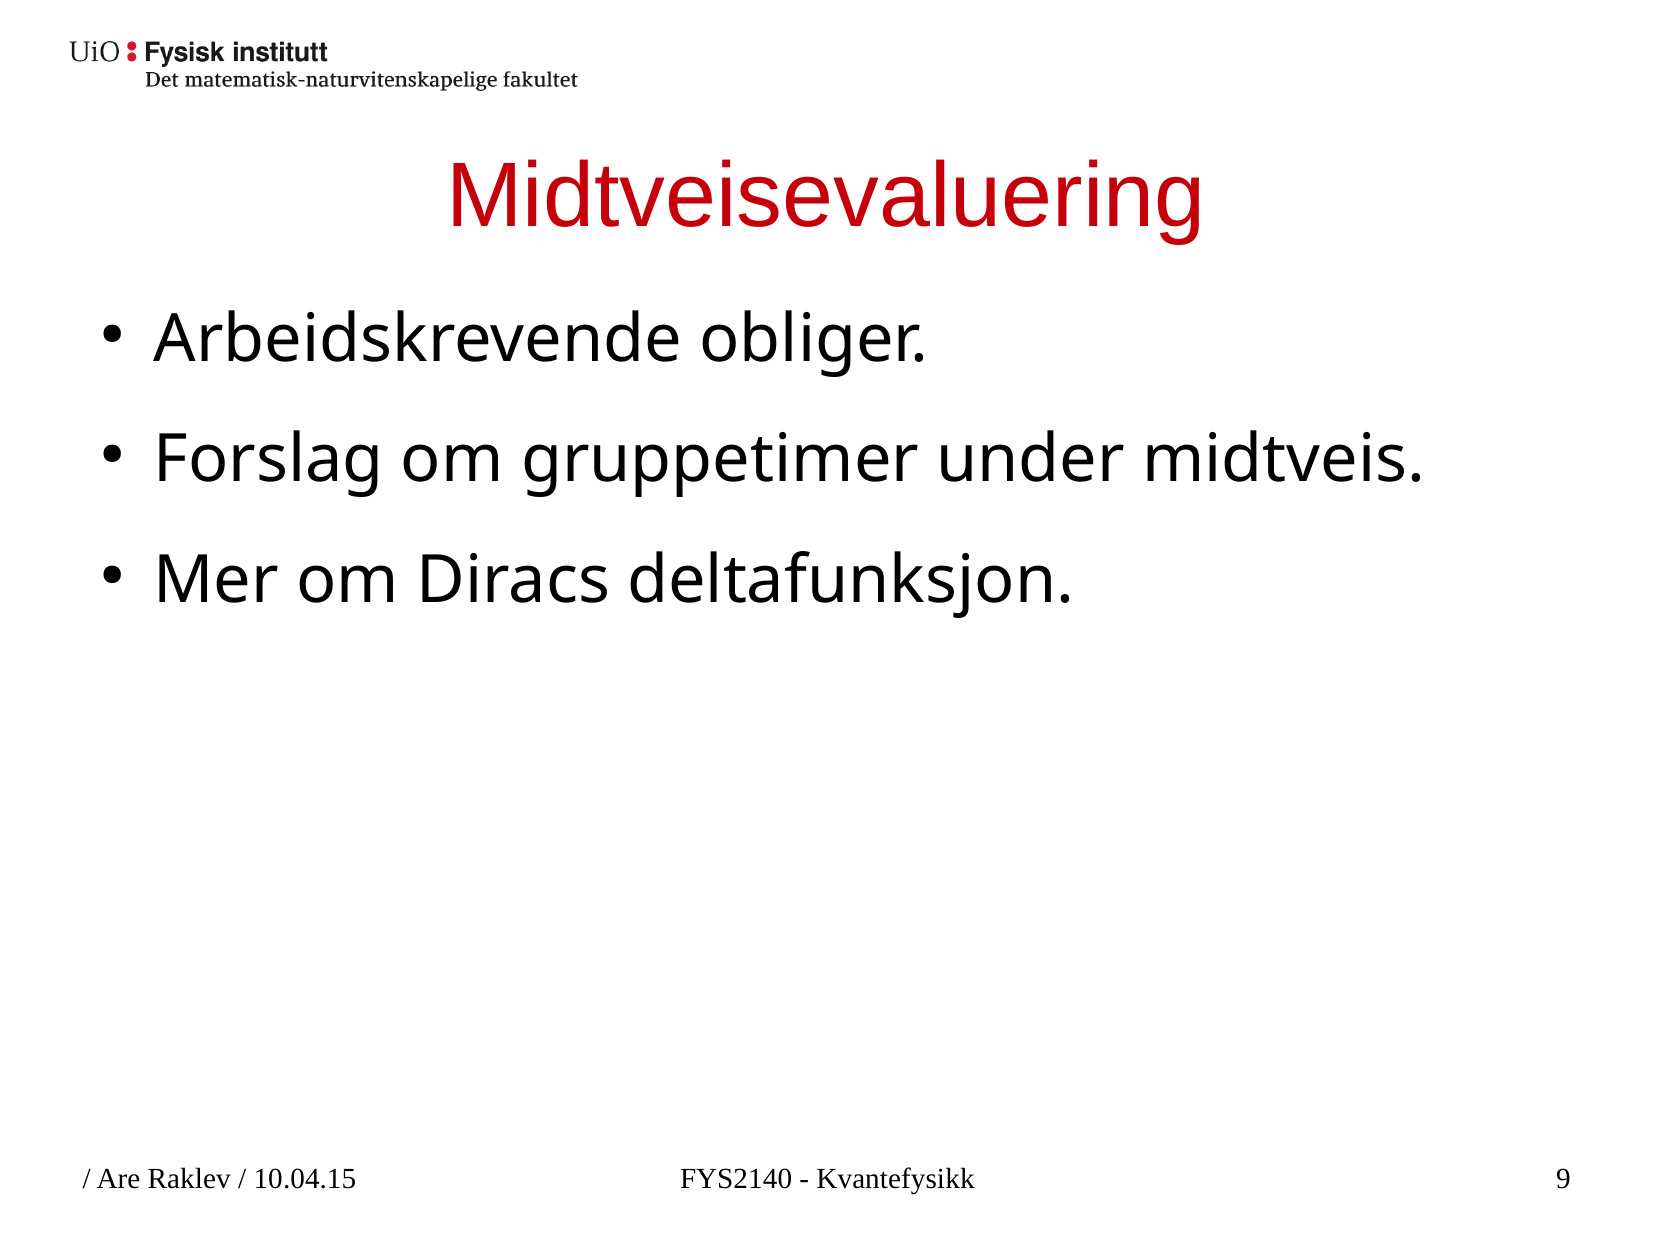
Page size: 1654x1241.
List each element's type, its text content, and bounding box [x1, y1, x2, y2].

list Arbeidskrevende obliger. Forslag om gruppetimer under midtveis. Mer om Diracs deltafunksjon. [82, 290, 1613, 1094]
picture [68, 37, 581, 93]
title Midtveisevaluering [82, 90, 1571, 290]
